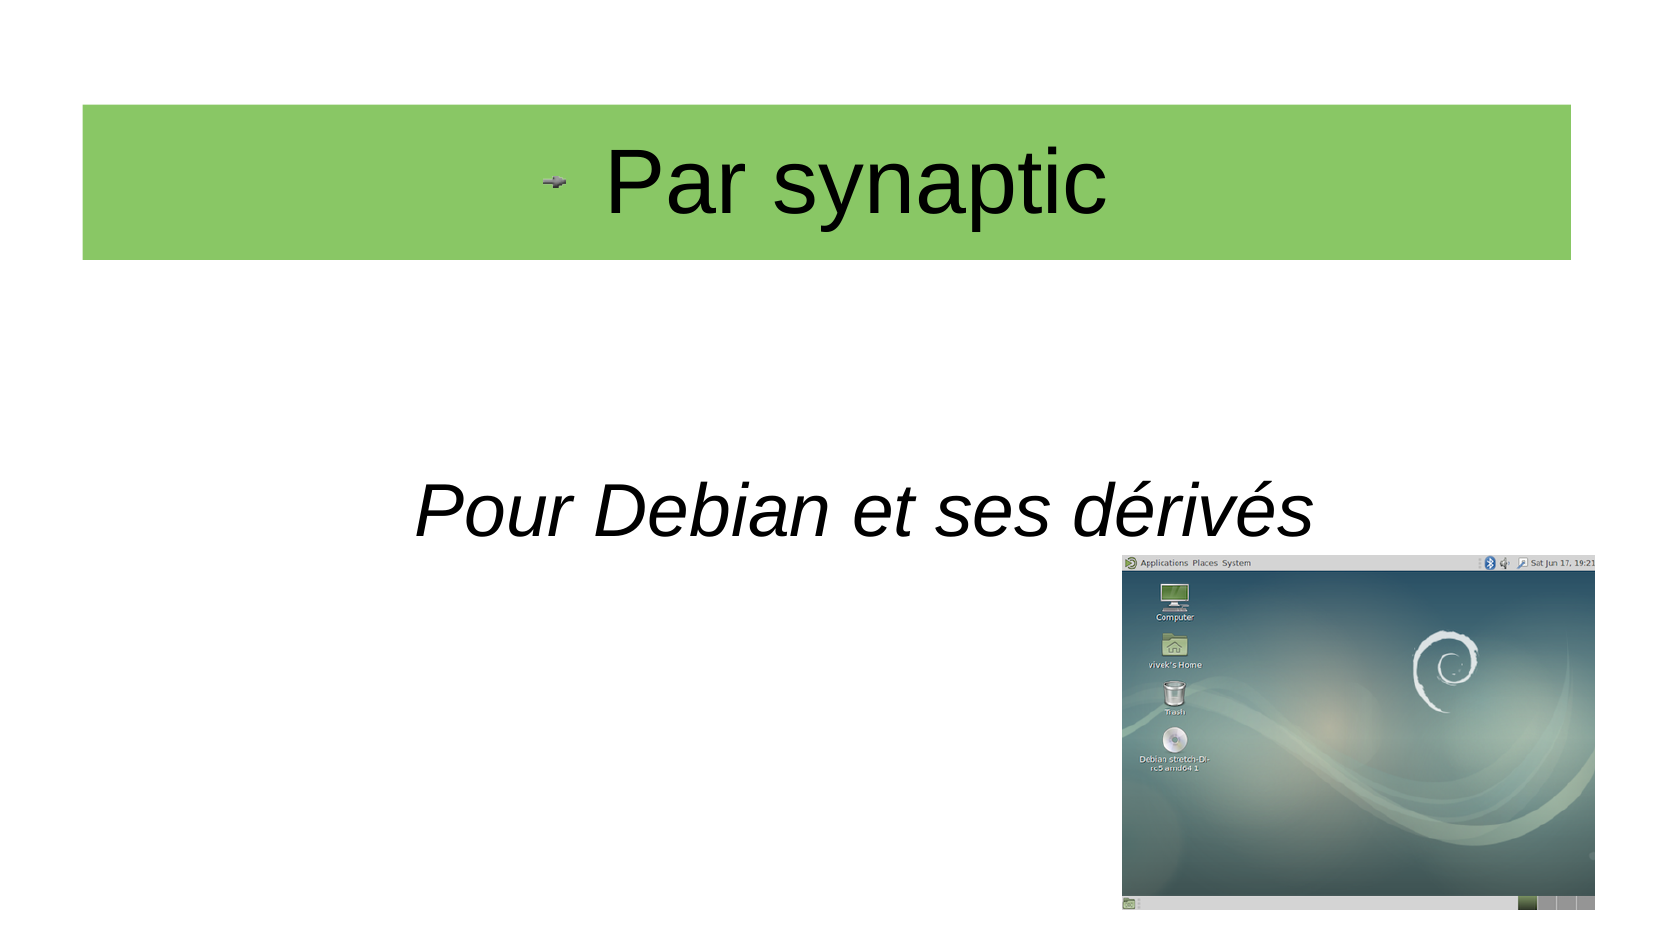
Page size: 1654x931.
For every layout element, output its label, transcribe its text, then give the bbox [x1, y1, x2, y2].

title Pour Debian et ses dérivés [120, 432, 1610, 589]
title Par synaptic [82, 104, 1571, 260]
picture [1122, 555, 1595, 910]
